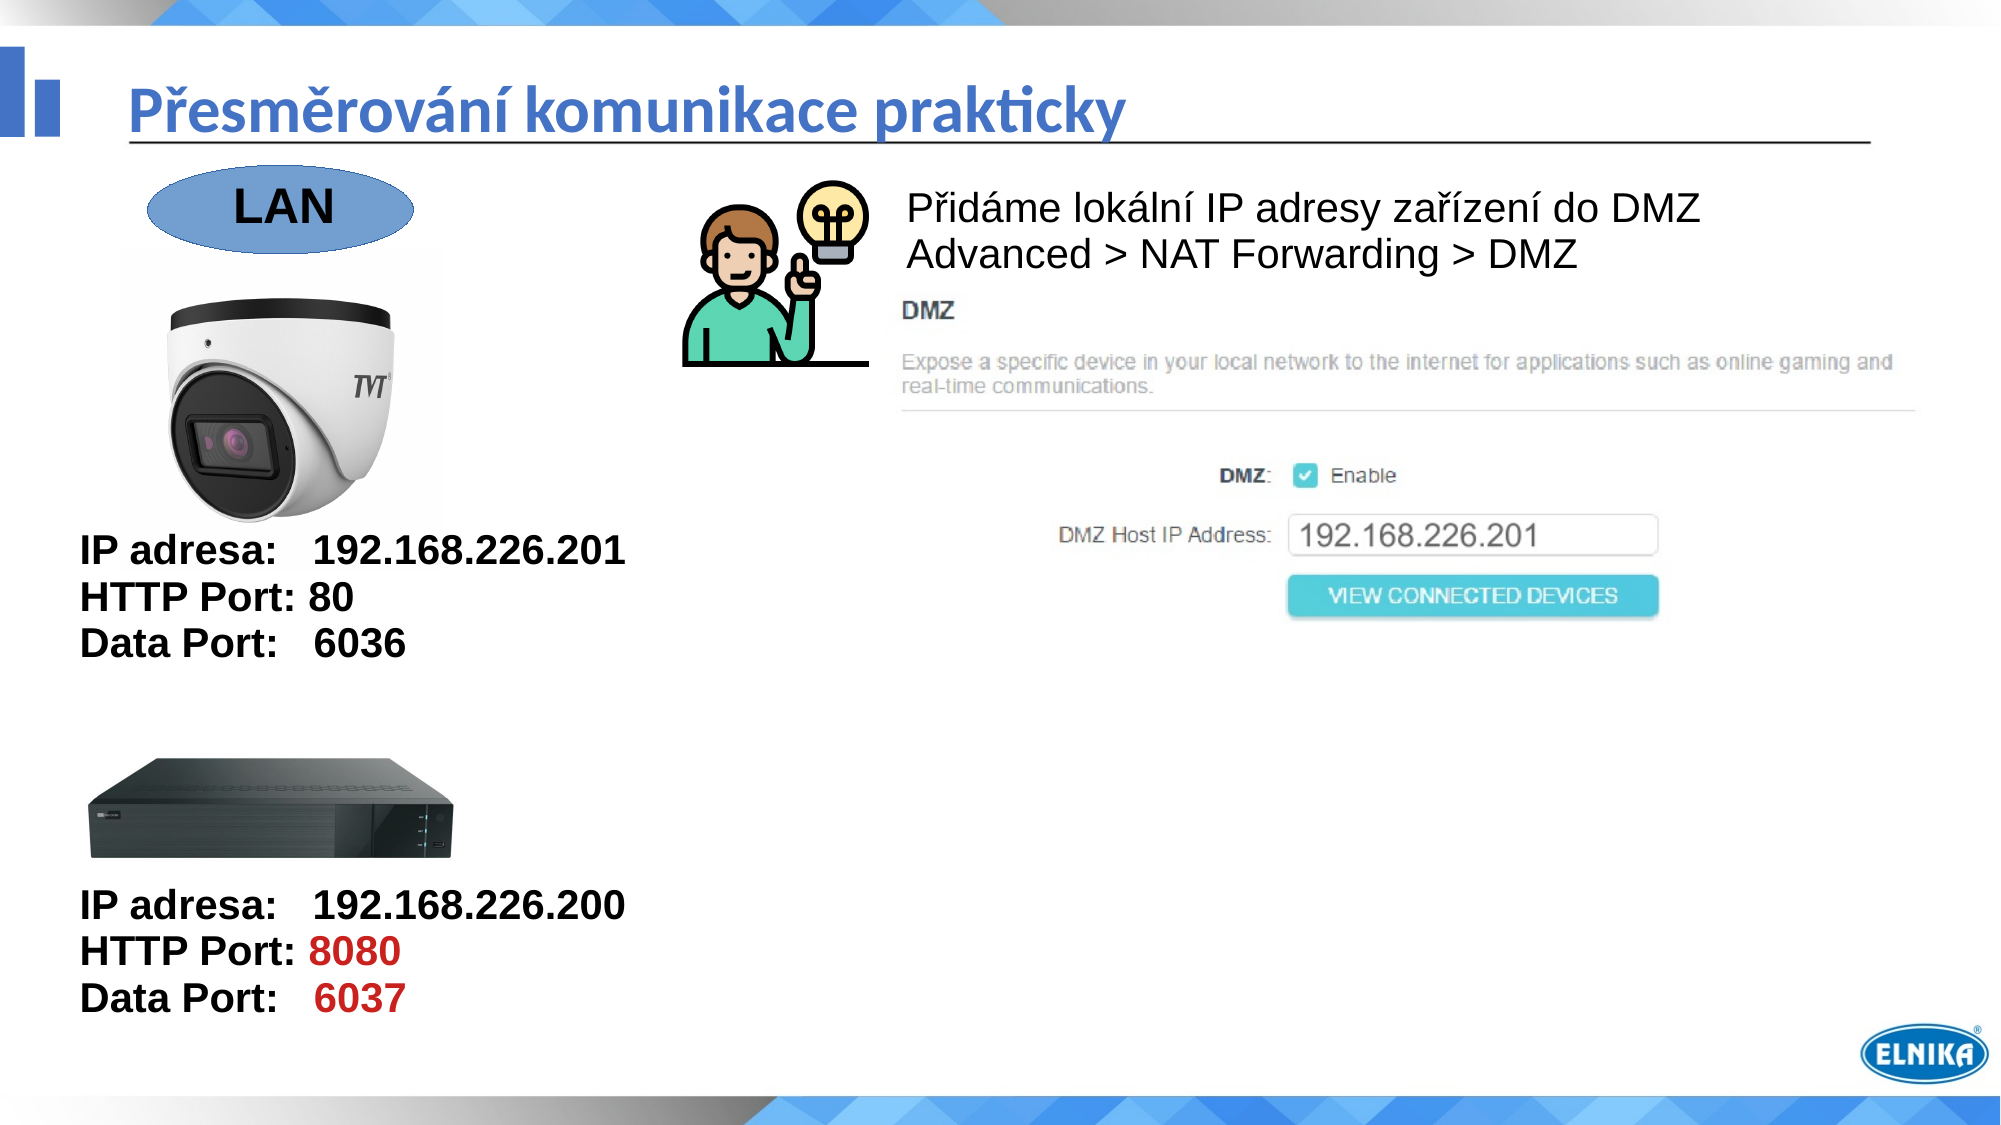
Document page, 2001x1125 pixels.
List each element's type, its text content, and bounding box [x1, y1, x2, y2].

text_box LAN [218, 171, 378, 298]
text_box [147, 165, 346, 249]
text_box IP adresa: 192.168.226.201 HTTP Port: 80 Data Port: 6036 [64, 519, 656, 721]
picture [0, 0, 2001, 1125]
text_box IP adresa: 192.168.226.200 HTTP Port: 8080 Data Port: 6037 [64, 873, 656, 1076]
text_box [378, 179, 414, 240]
text_box Přidáme lokální IP adresy zařízení do DMZ Advanced > NAT Forwarding > DMZ [885, 171, 1920, 292]
text_box Přesměrování komunikace prakticky [78, 58, 1211, 154]
